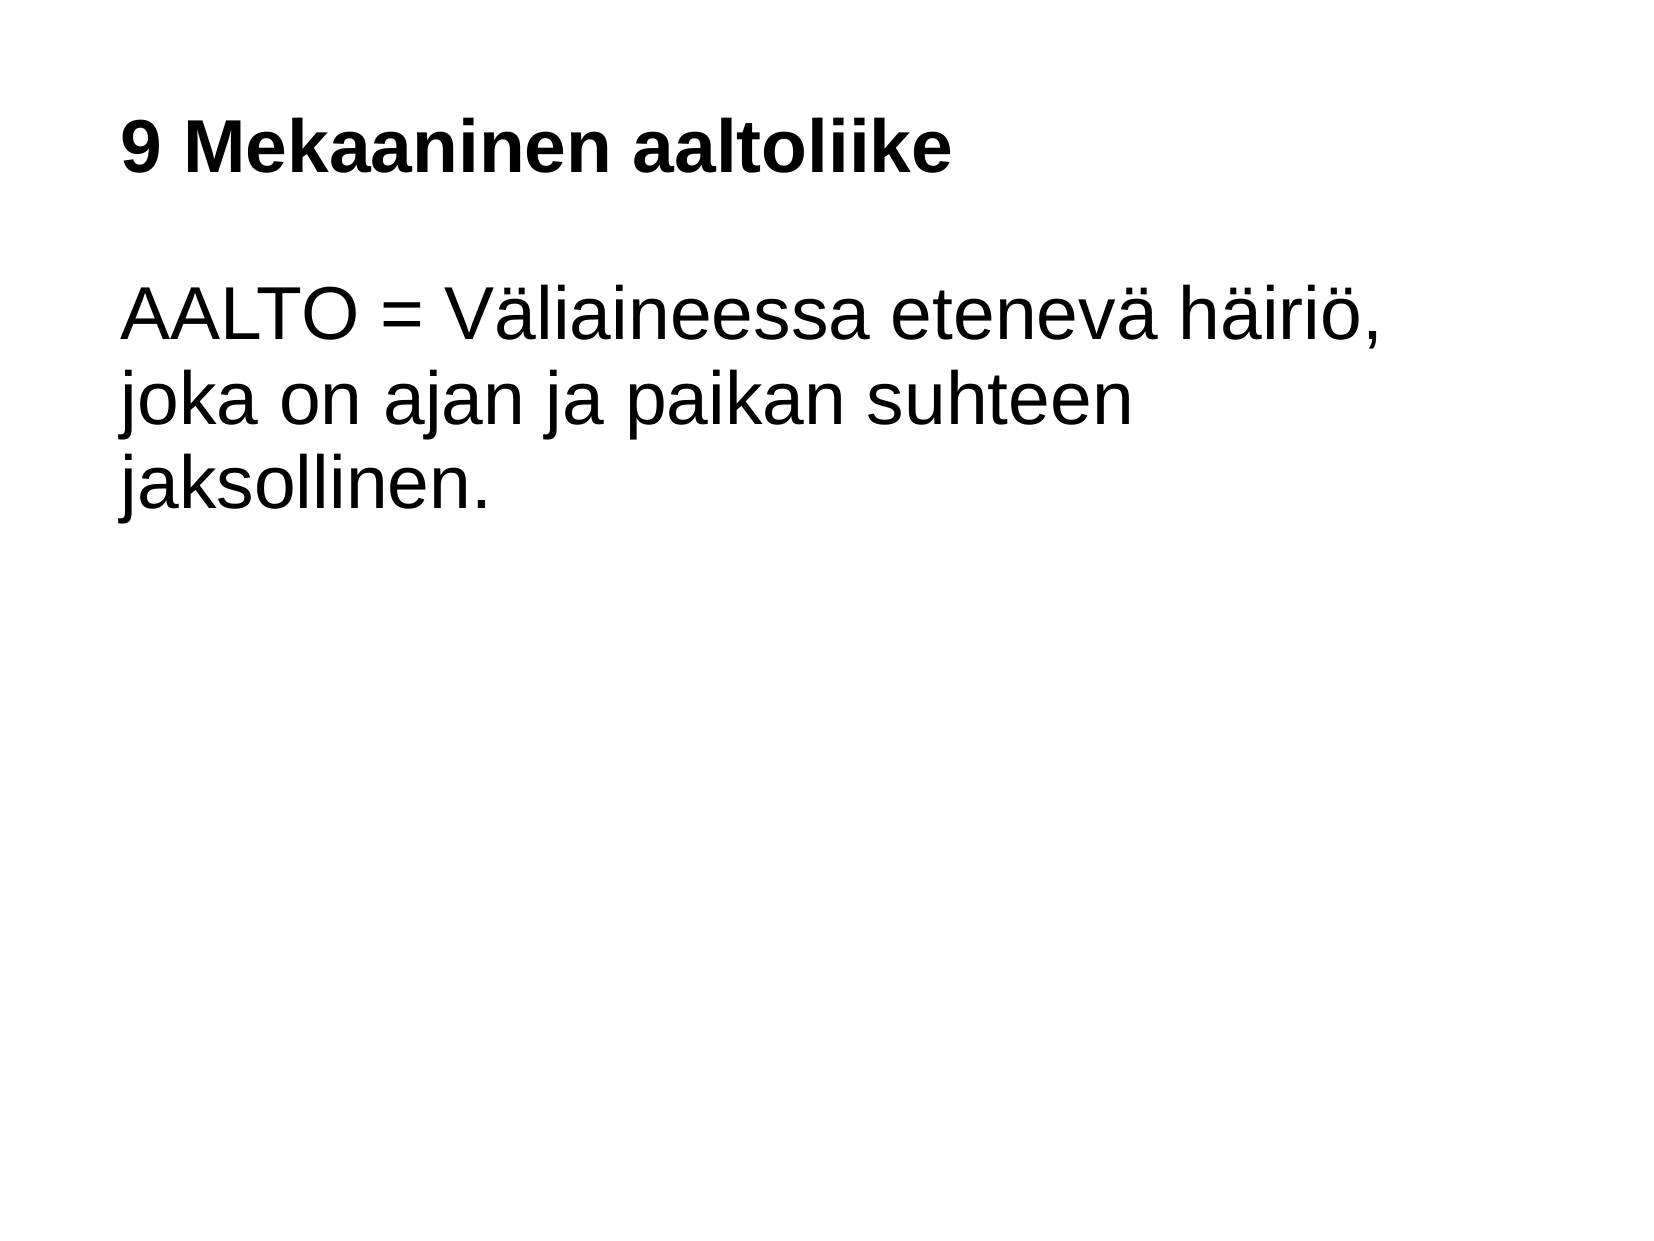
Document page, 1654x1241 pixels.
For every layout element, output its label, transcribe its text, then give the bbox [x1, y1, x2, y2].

text_box 9 Mekaaninen aaltoliike AALTO = Väliaineessa etenevä häiriö, joka on ajan ja paikan suhteen jaksollinen. [106, 96, 1477, 532]
